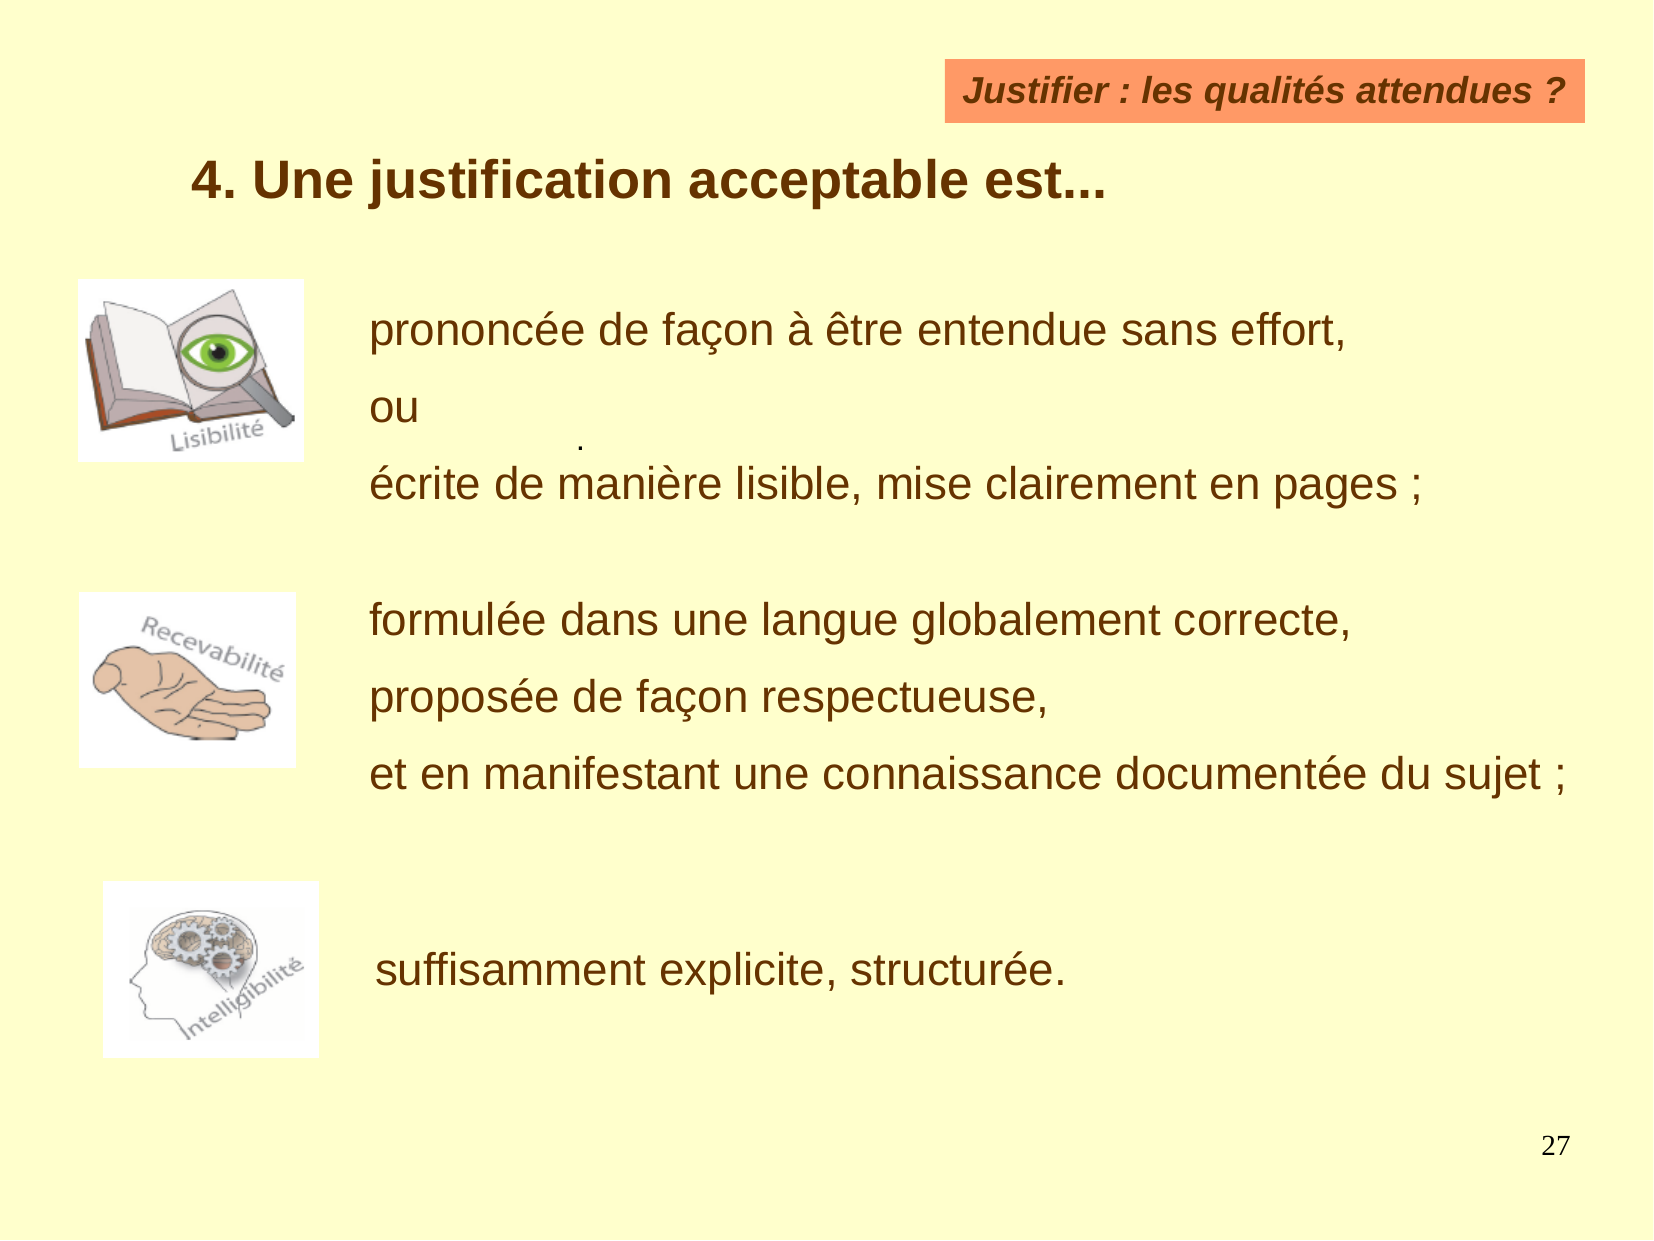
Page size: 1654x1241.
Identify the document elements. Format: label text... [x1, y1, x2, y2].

text_box Justifier : les qualités attendues ? [944, 59, 1585, 123]
picture [78, 279, 304, 462]
text_box formulée dans une langue globalement correcte, proposée de façon respectueuse, et en manifestant une connaissance documentée du sujet ; [354, 561, 1625, 827]
text_box 4. Une justification acceptable est... [177, 141, 1536, 231]
picture [79, 592, 296, 768]
text_box suffisamment explicite, structurée. [360, 936, 1512, 1010]
text_box prononcée de façon à être entendue sans effort, ou écrite de manière lisible, mise clairement en pages ; [354, 271, 1506, 517]
picture [103, 881, 319, 1058]
